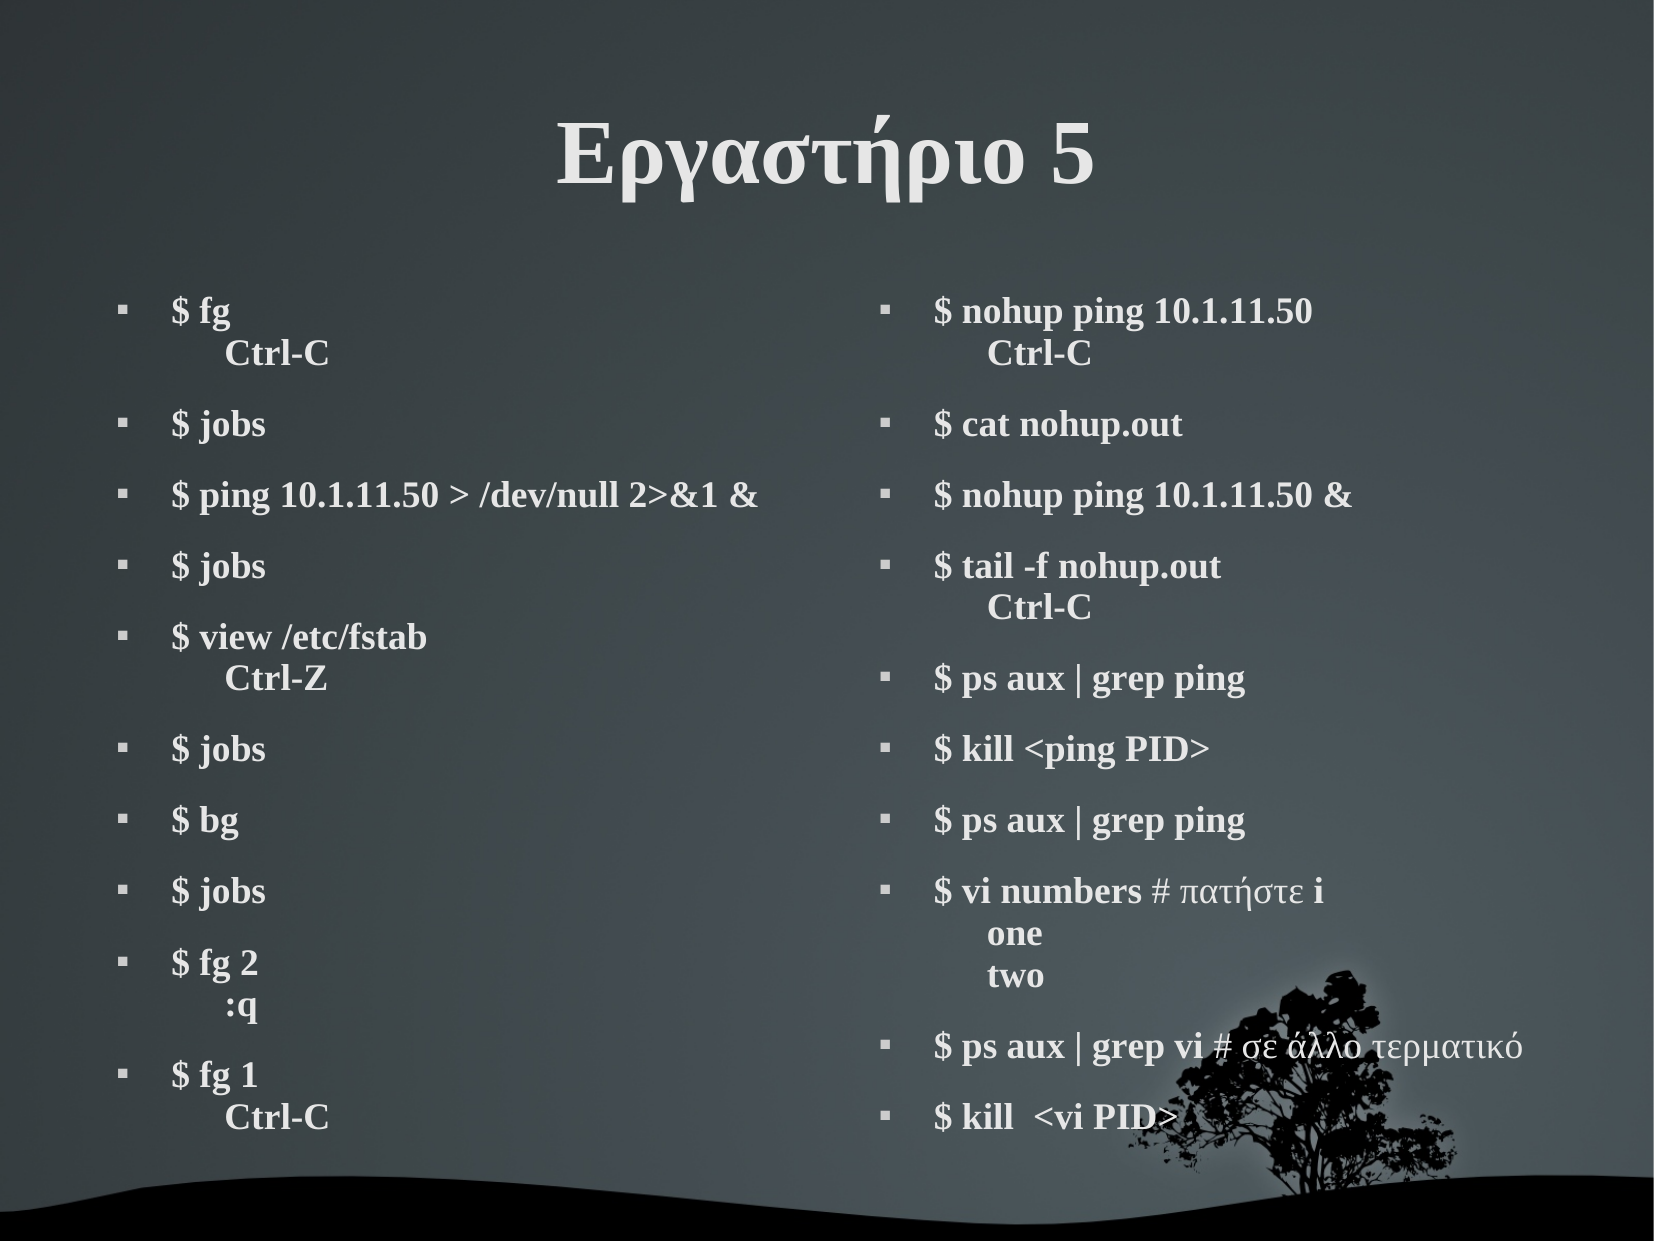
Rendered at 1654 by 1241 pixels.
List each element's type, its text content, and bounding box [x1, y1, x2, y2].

list $ fg Ctrl-C $ jobs $ ping 10.1.11.50 > /dev/null 2>&1 & $ jobs $ view /etc/fstab Ctrl-Z $ jobs $ bg $ jobs $ fg 2 :q $ fg 1 Ctrl-C [82, 290, 809, 1241]
list $ nohup ping 10.1.11.50 Ctrl-C $ cat nohup.out $ nohup ping 10.1.11.50 & $ tail -f nohup.out Ctrl-C $ ps aux | grep ping $ kill <ping PID> $ ps aux | grep ping $ vi numbers # πατήστε i one two $ ps aux | grep vi # σε άλλο τερματικό $ kill <vi PID> [845, 290, 1572, 1241]
title Εργαστήριο 5 [82, 49, 1571, 257]
picture [0, 0, 1654, 1241]
